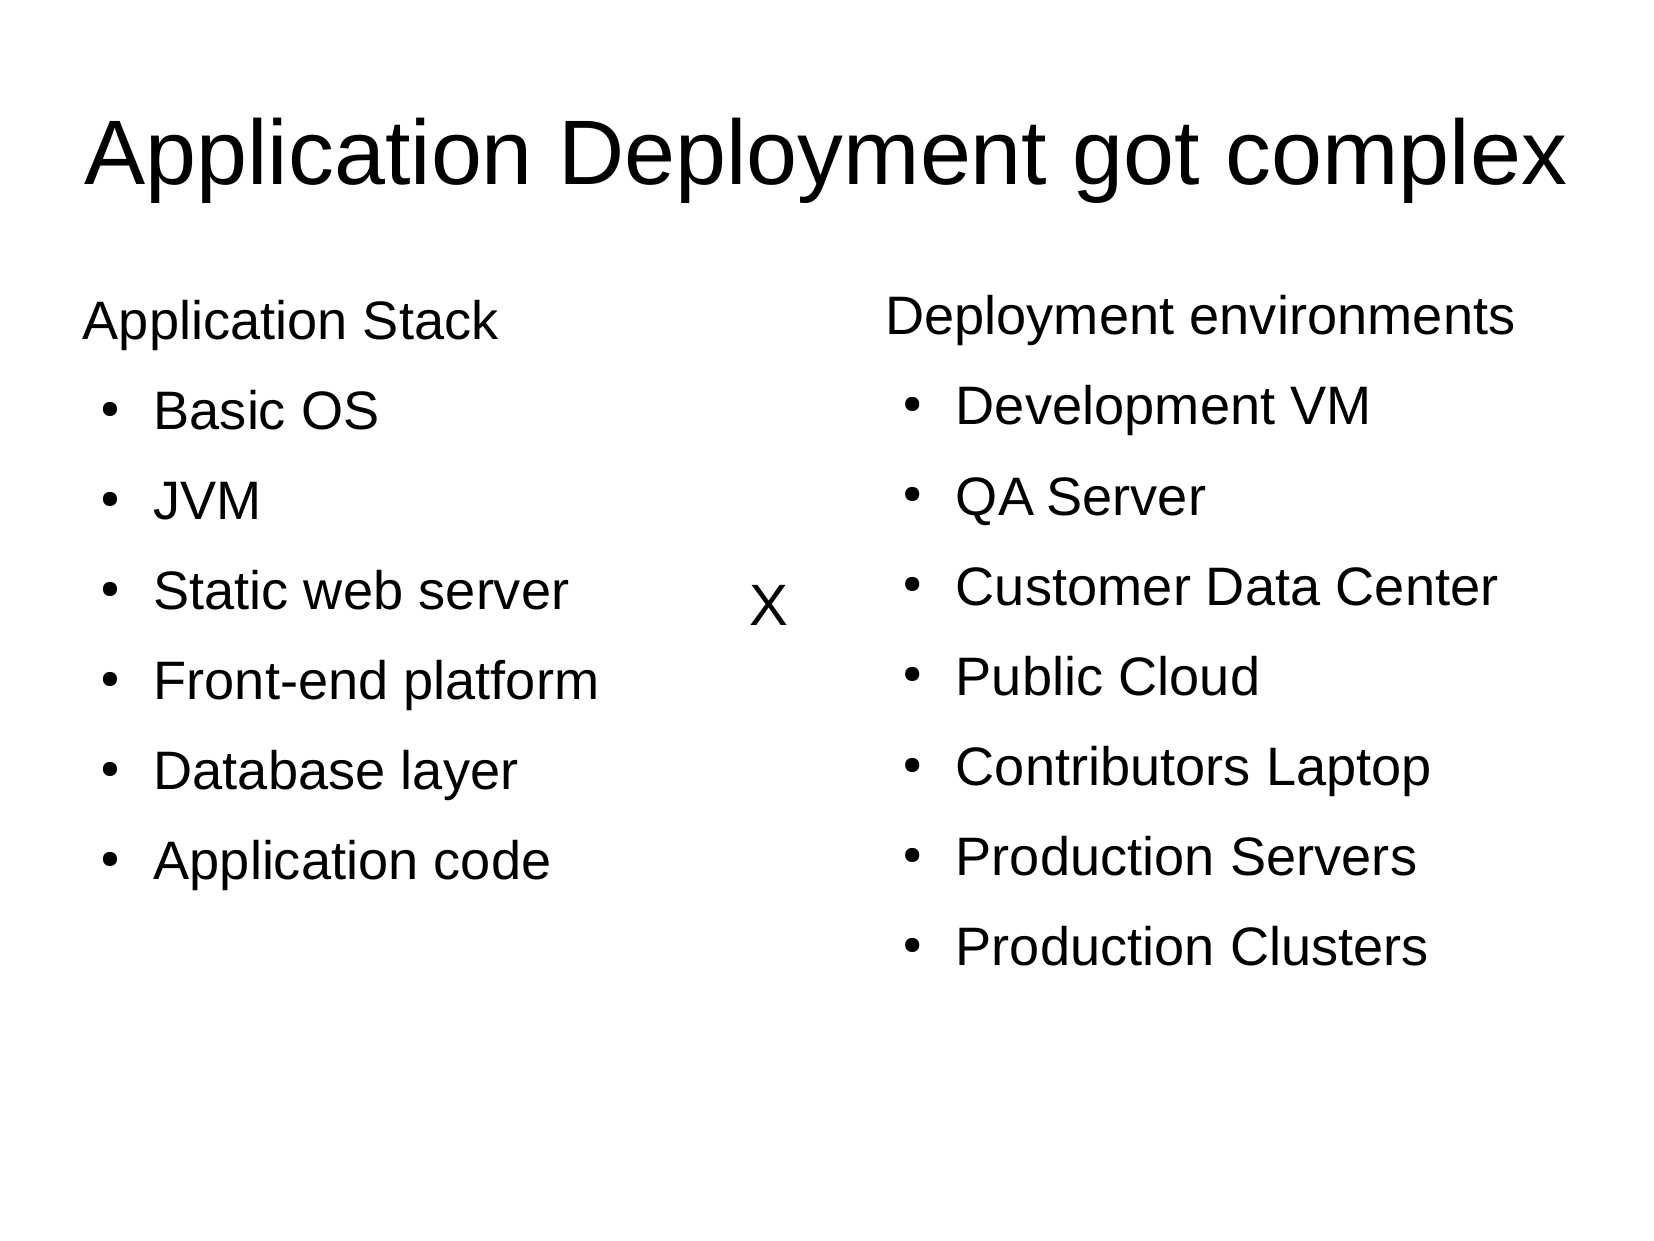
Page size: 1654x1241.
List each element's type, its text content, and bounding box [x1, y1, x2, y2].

title Application Deployment got complex [82, 49, 1571, 257]
text_box X [735, 565, 796, 646]
list Application Stack Basic OS JVM Static web server Front-end platform Database layer Application code [82, 290, 766, 1010]
list Deployment environments Development VM QA Server Customer Data Center Public Cloud Contributors Laptop Production Servers Production Clusters [885, 285, 1628, 1006]
